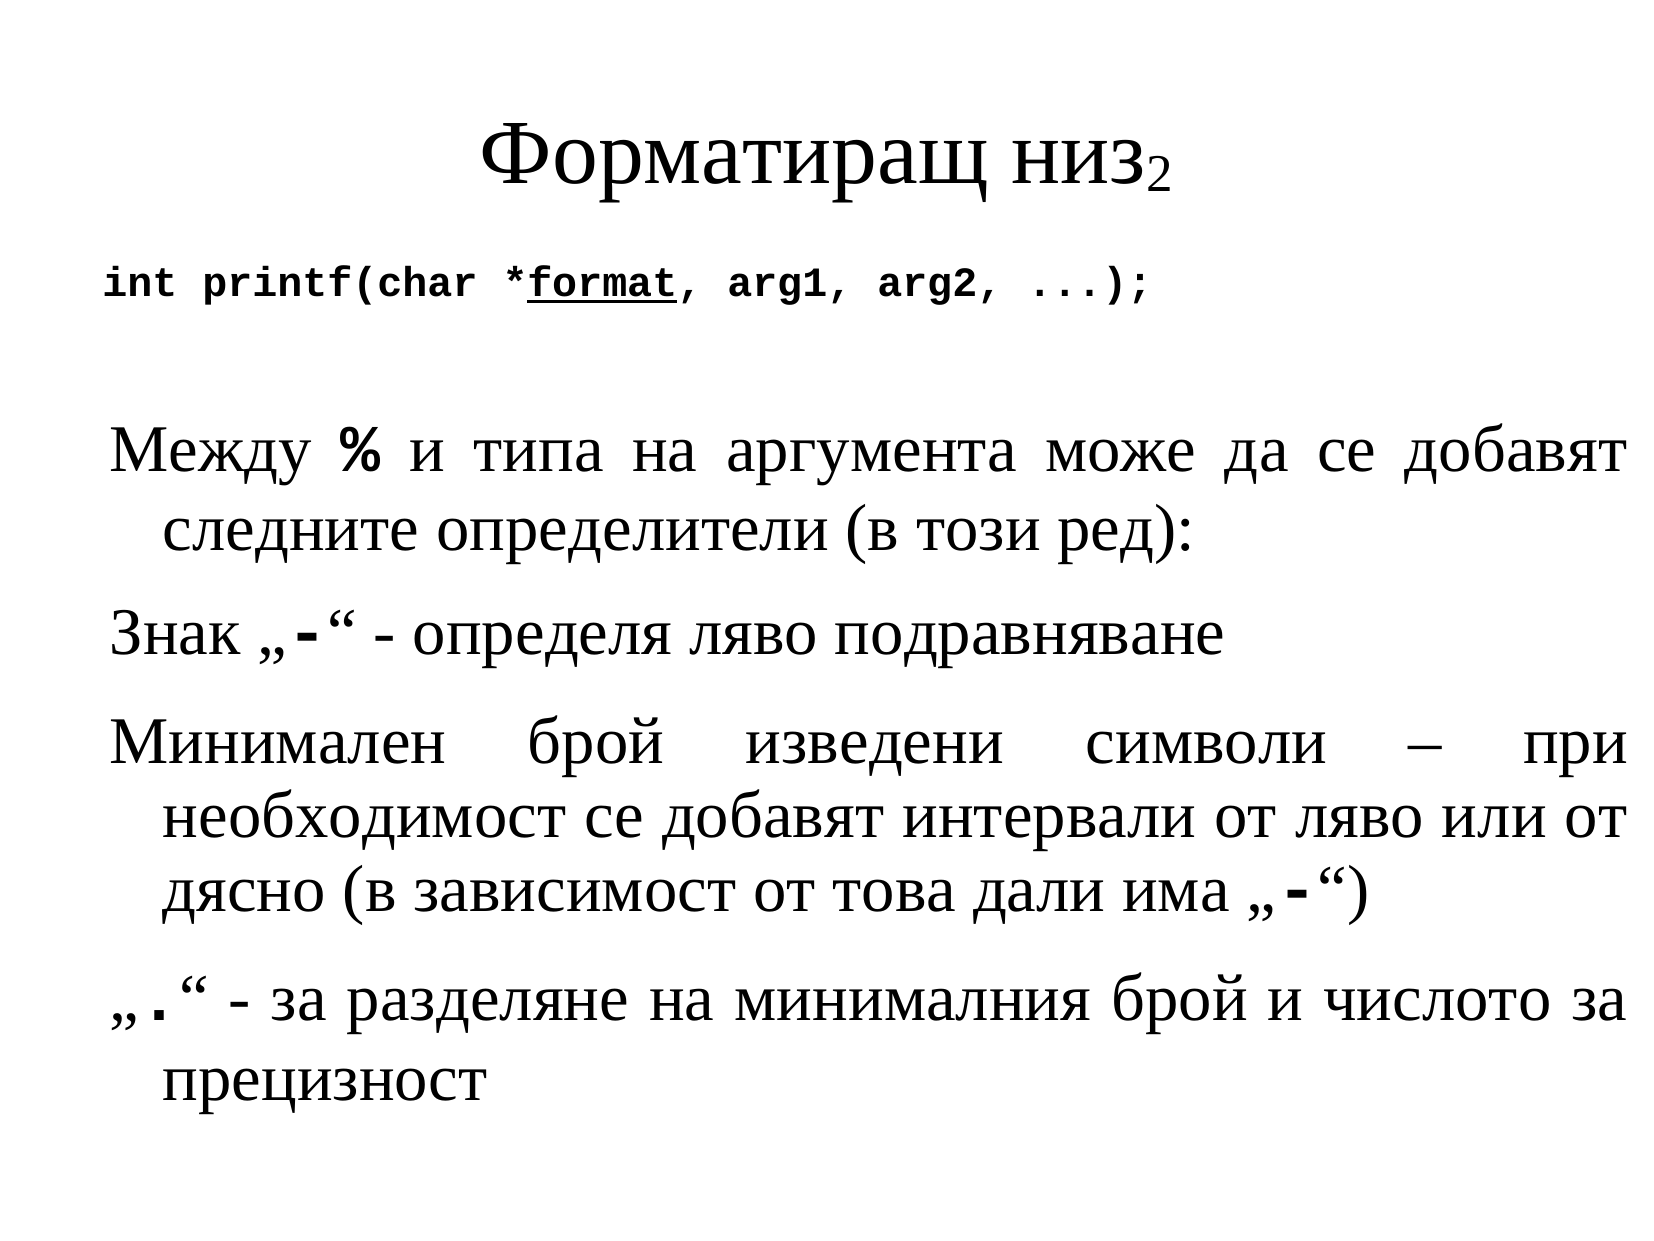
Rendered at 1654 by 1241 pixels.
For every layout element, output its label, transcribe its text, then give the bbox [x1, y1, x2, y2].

title Форматиращ низ2 [82, 49, 1571, 257]
text_box int printf(char *format, arg1, arg2, ...); [87, 254, 1523, 317]
list Между % и типа на аргумента може да се добавят следните определители (в този ред): Знак „-“ - определя ляво подравняване Минимален брой изведени символи – при необходимост се добавят интервали от ляво или от дясно (в зависимост от това дали има „-“) „.“ - за разделяне на минималния брой и числото за прецизност [91, 411, 1630, 1204]
